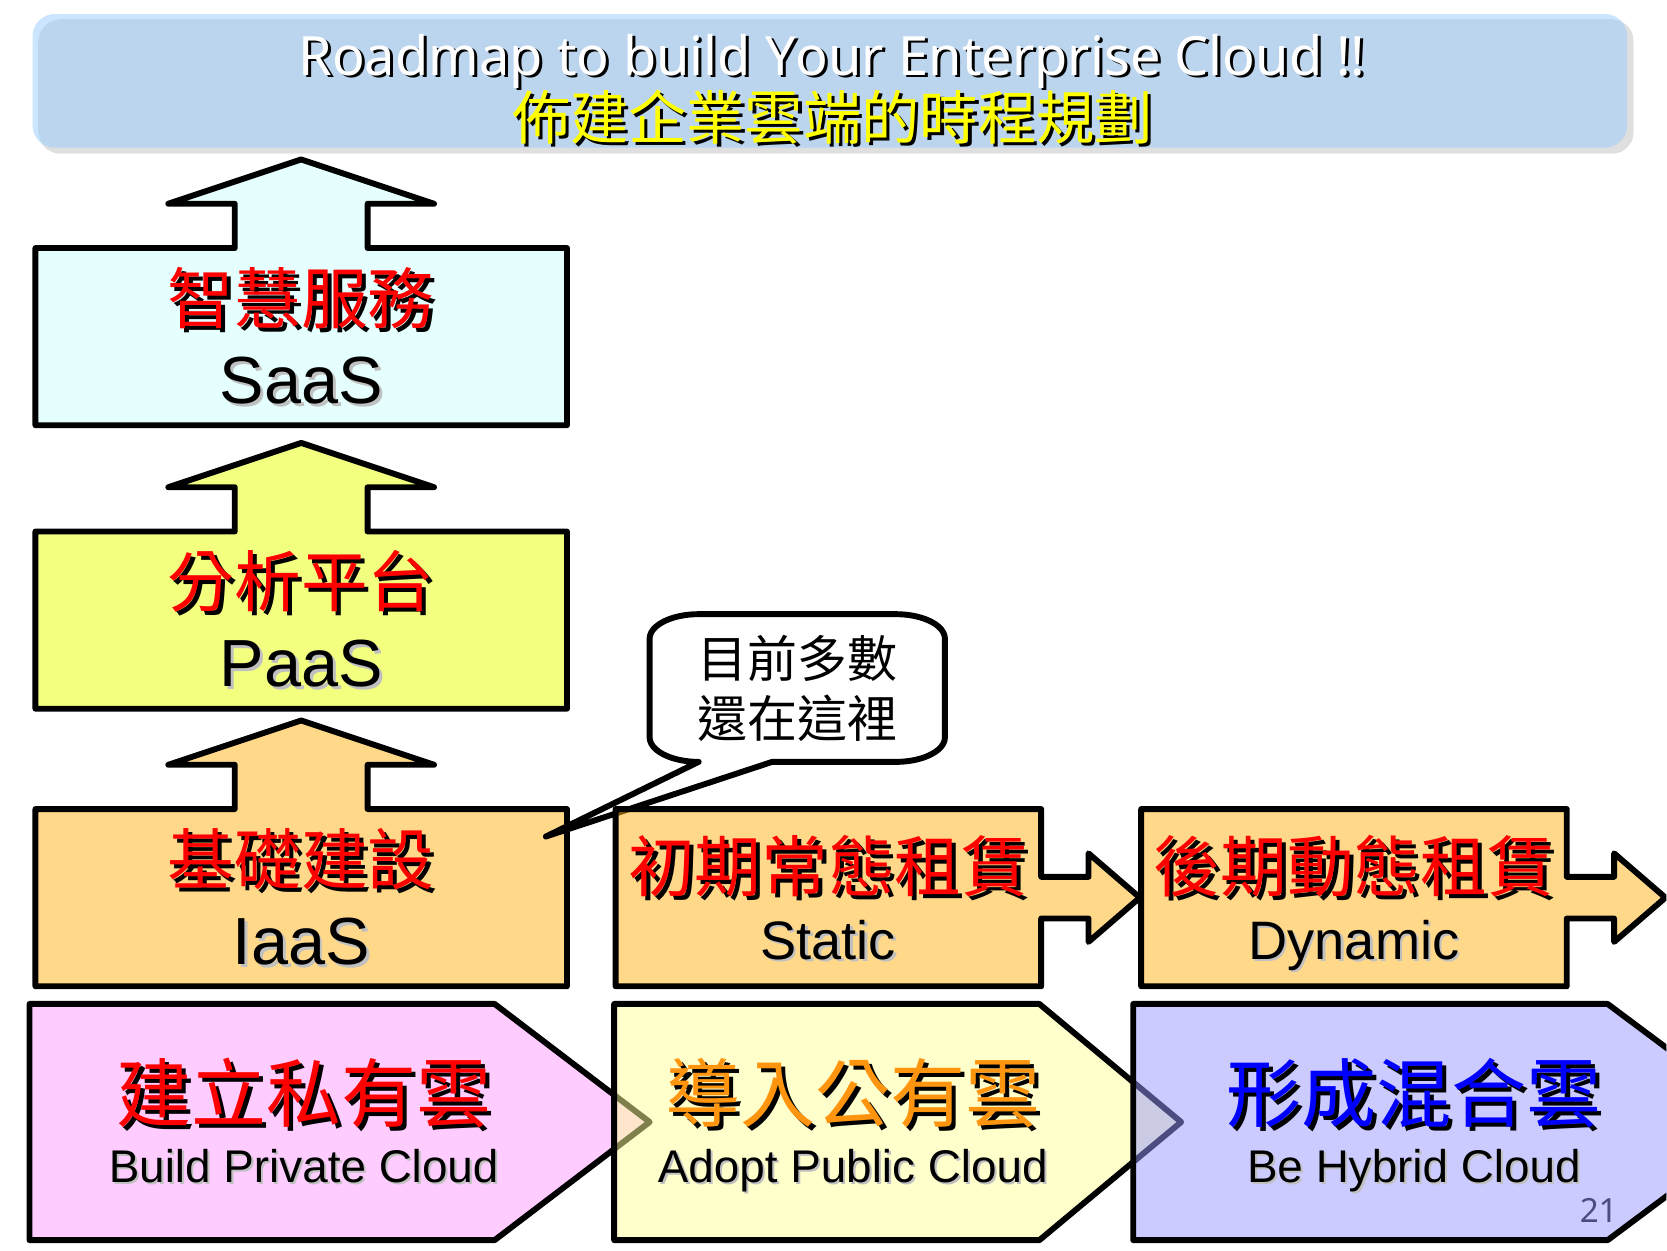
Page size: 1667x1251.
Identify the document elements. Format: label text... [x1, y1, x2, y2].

text_box [40, 14, 1619, 19]
text_box 目前多數 還在這裡 [545, 614, 945, 837]
text_box 形成混合雲 Be Hybrid Cloud [1198, 1039, 1629, 1199]
title Roadmap to build Your Enterprise Cloud !! 佈建企業雲端的時程規劃 [0, 19, 1665, 160]
text_box 建立私有雲 Build Private Cloud [88, 1039, 519, 1199]
text_box 分析平台 PaaS [35, 442, 567, 709]
text_box 基礎建設 IaaS [35, 720, 567, 987]
text_box 智慧服務 SaaS [35, 159, 567, 426]
text_box 導入公有雲 Adopt Public Cloud [637, 1039, 1068, 1199]
text_box 後期動態租賃 Dynamic [1141, 809, 1666, 987]
text_box 初期常態租賃 Static [615, 809, 1140, 987]
text_box [29, 1003, 1667, 1241]
